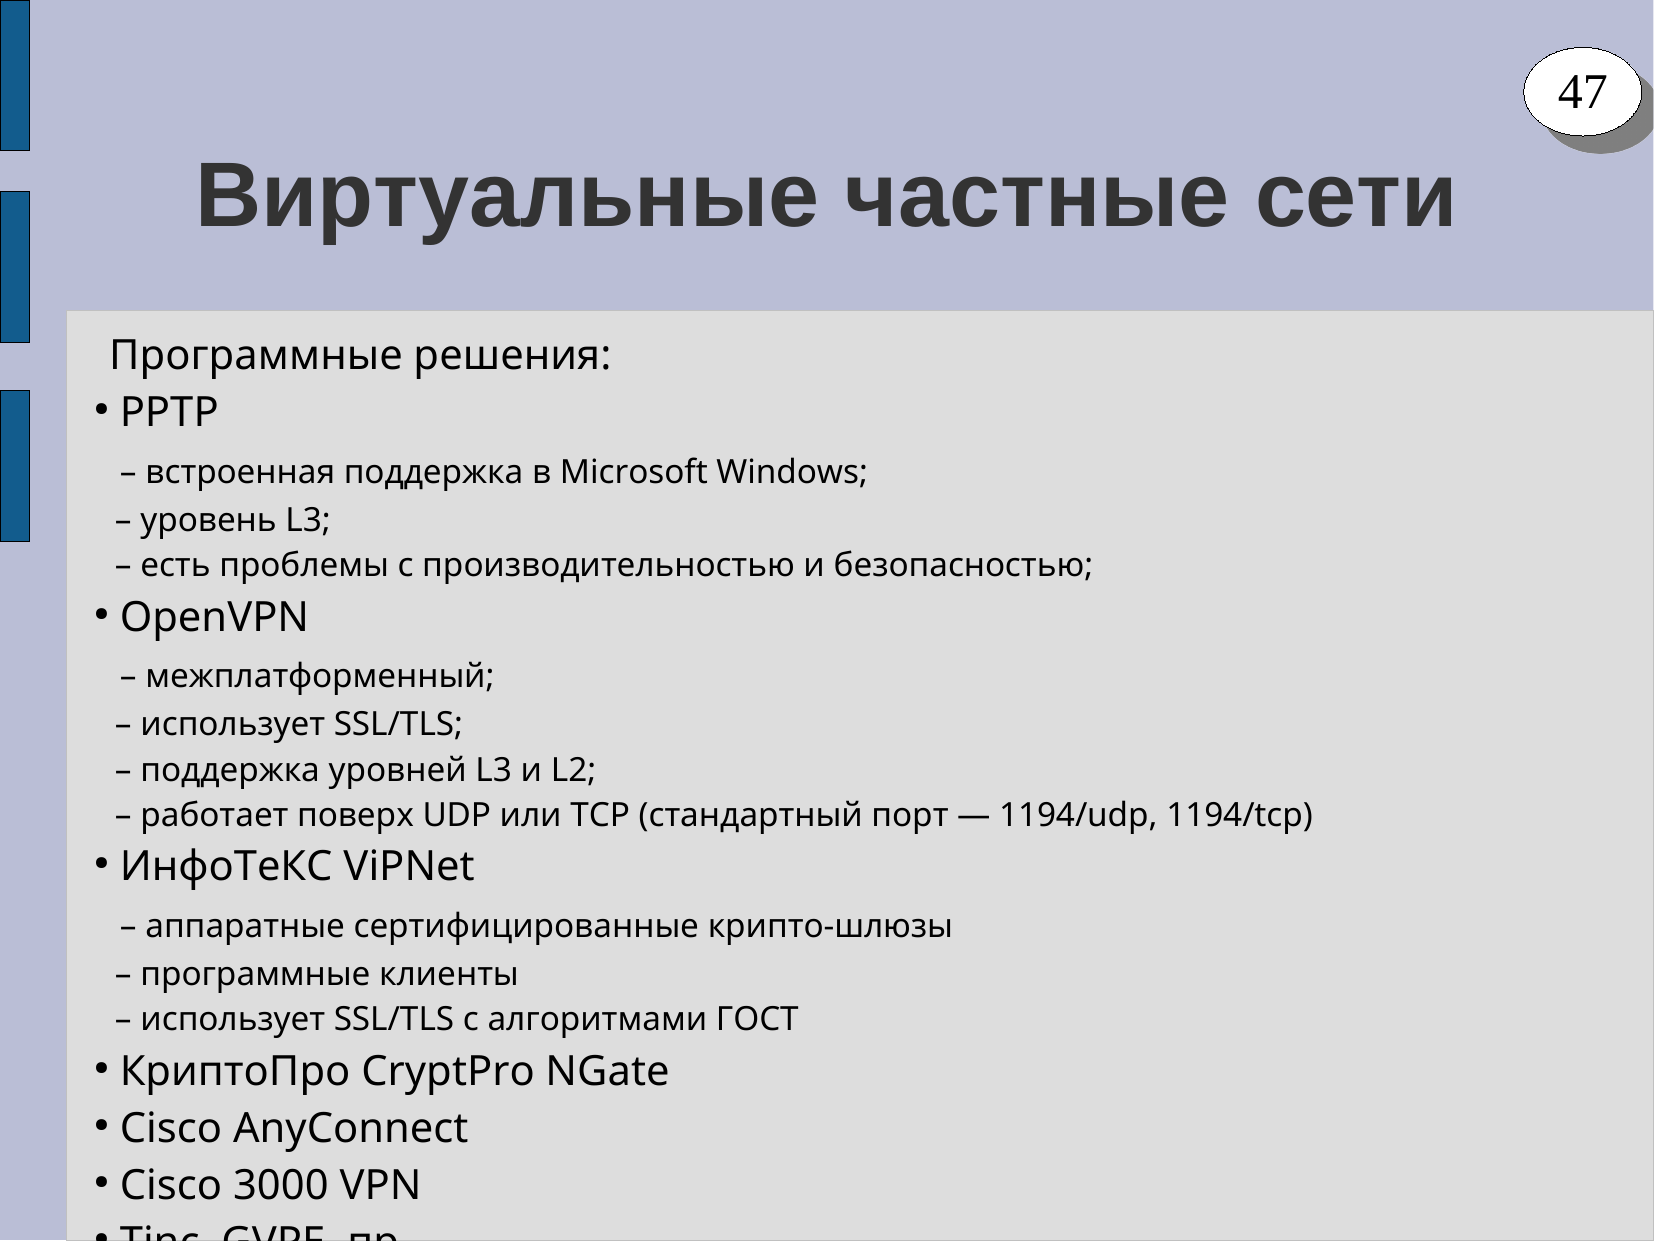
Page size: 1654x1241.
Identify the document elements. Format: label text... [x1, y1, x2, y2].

text_box 47 [1523, 47, 1642, 137]
text_box Программные решения: PPTP – встроенная поддержка в Microsoft Windows; – уровень L3; – есть проблемы с производительностью и безопасностью; OpenVPN – межплатформенный; – использует SSL/TLS; – поддержка уровней L3 и L2; – работает поверх UDP или TCP (стандартный порт — 1194/udp, 1194/tcp) ИнфоТеКС ViPNet – аппаратные сертифицированные крипто-шлюзы – программные клиенты – использует SSL/TLS с алгоритмами ГОСТ КриптоПро CryptPro NGate Cisco AnyConnect Cisco 3000 VPN Tinc, GVPE, пр. [94, 324, 1628, 1241]
title Виртуальные частные сети [121, 91, 1534, 299]
